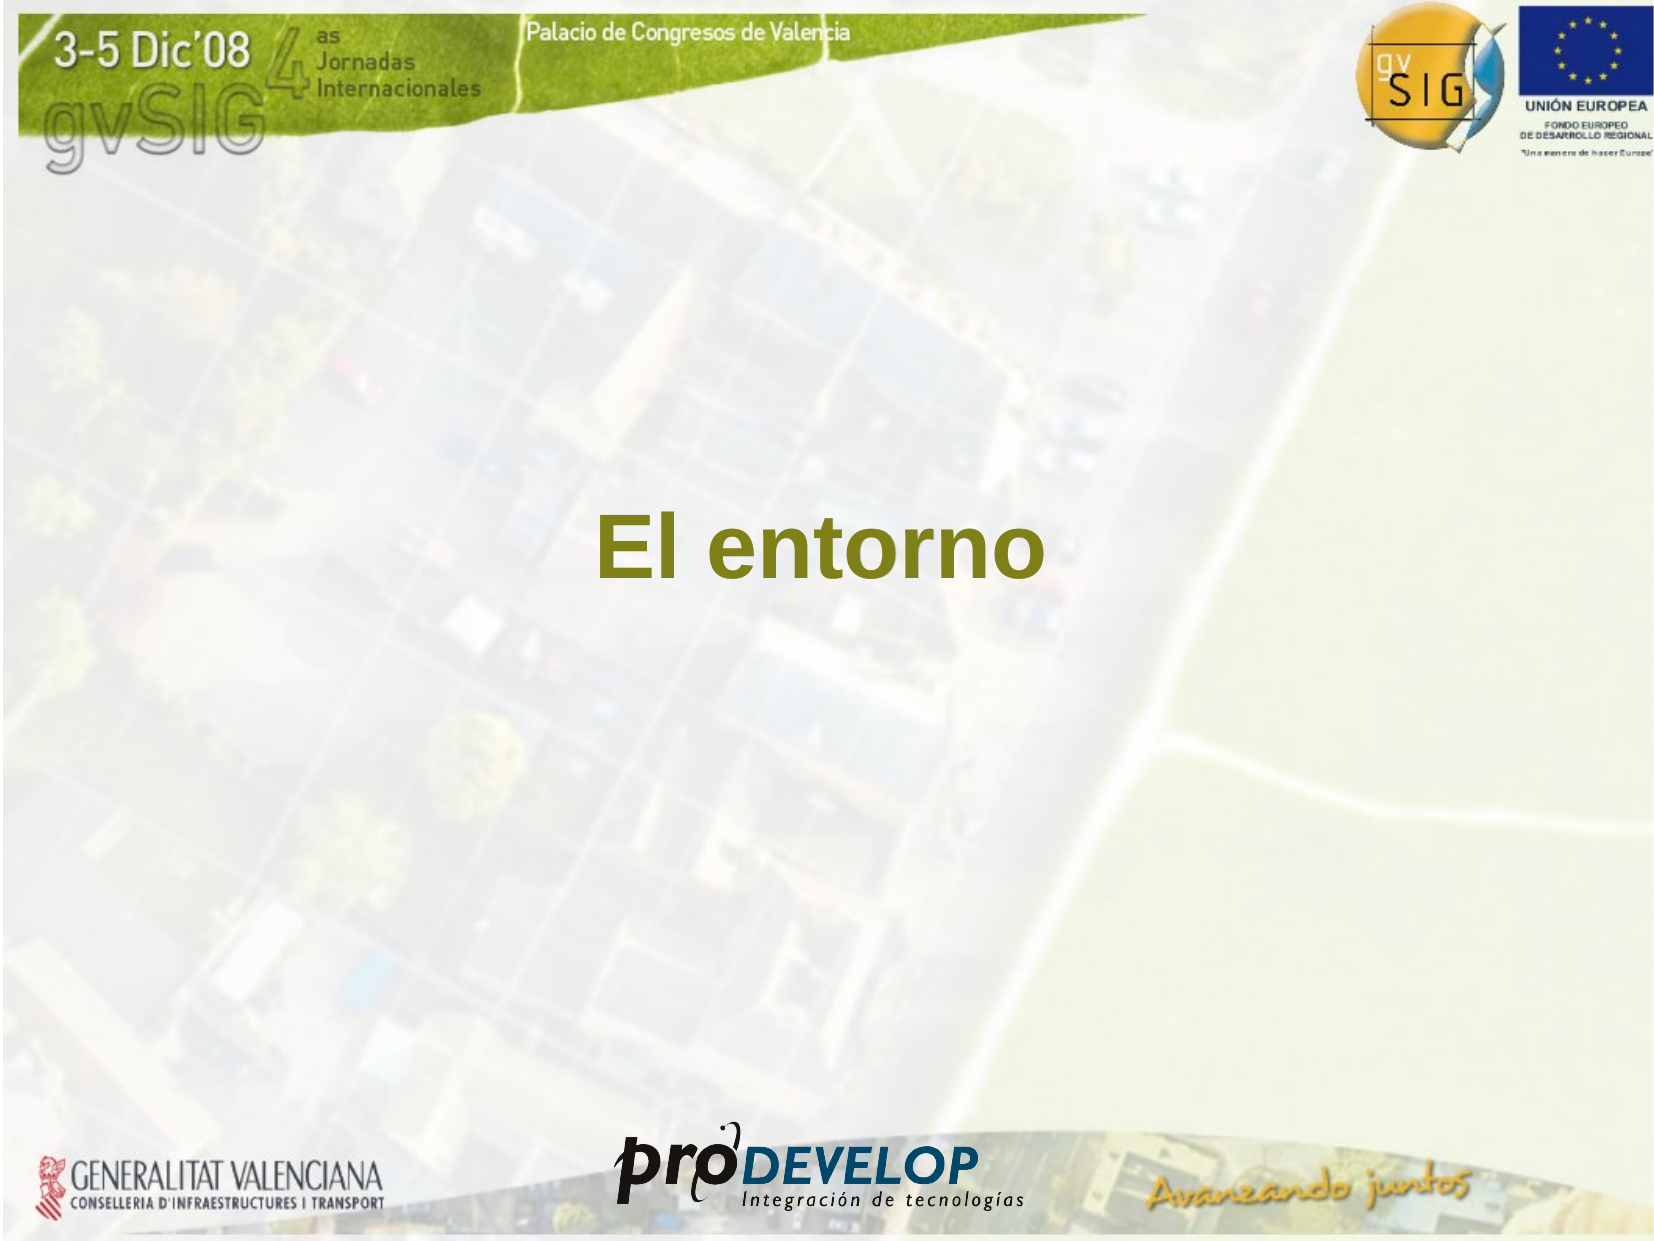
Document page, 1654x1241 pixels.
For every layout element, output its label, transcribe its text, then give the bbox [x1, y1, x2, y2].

title El entorno [76, 442, 1565, 651]
picture [3, 0, 1654, 1241]
